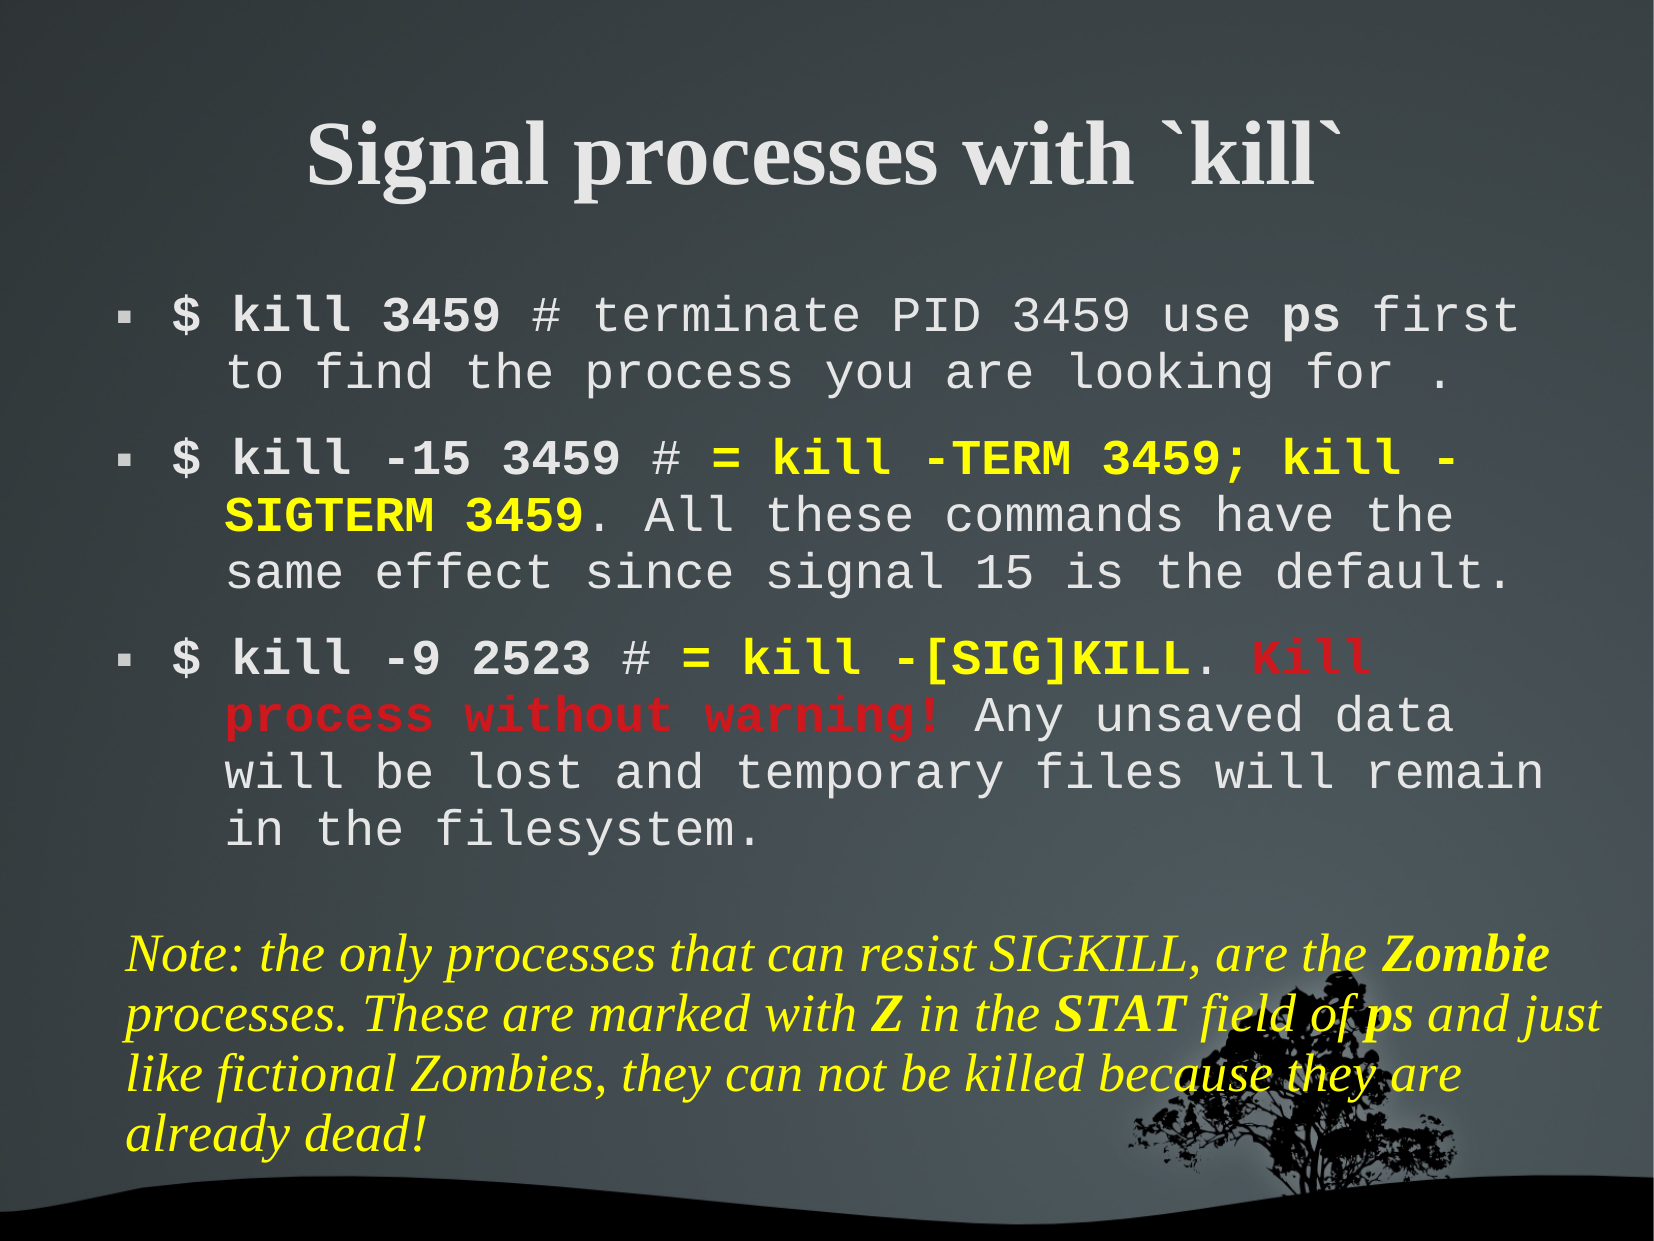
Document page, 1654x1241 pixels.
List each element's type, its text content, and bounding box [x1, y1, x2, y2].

list $ kill 3459 # terminate PID 3459 use ps first to find the process you are looking for . $ kill -15 3459 # = kill -TERM 3459; kill -SIGTERM 3459. All these commands have the same effect since signal 15 is the default. $ kill -9 2523 # = kill -[SIG]KILL. Kill process without warning! Any unsaved data will be lost and temporary files will remain in the filesystem. [82, 290, 1571, 922]
title Signal processes with `kill` [82, 33, 1571, 274]
text_box Note: the only processes that can resist SIGKILL, are the Zombie processes. These are marked with Z in the STAT field of ps and just like fictional Zombies, they can not be killed because they are already dead! [54, 922, 1630, 1164]
picture [0, 0, 1654, 1241]
